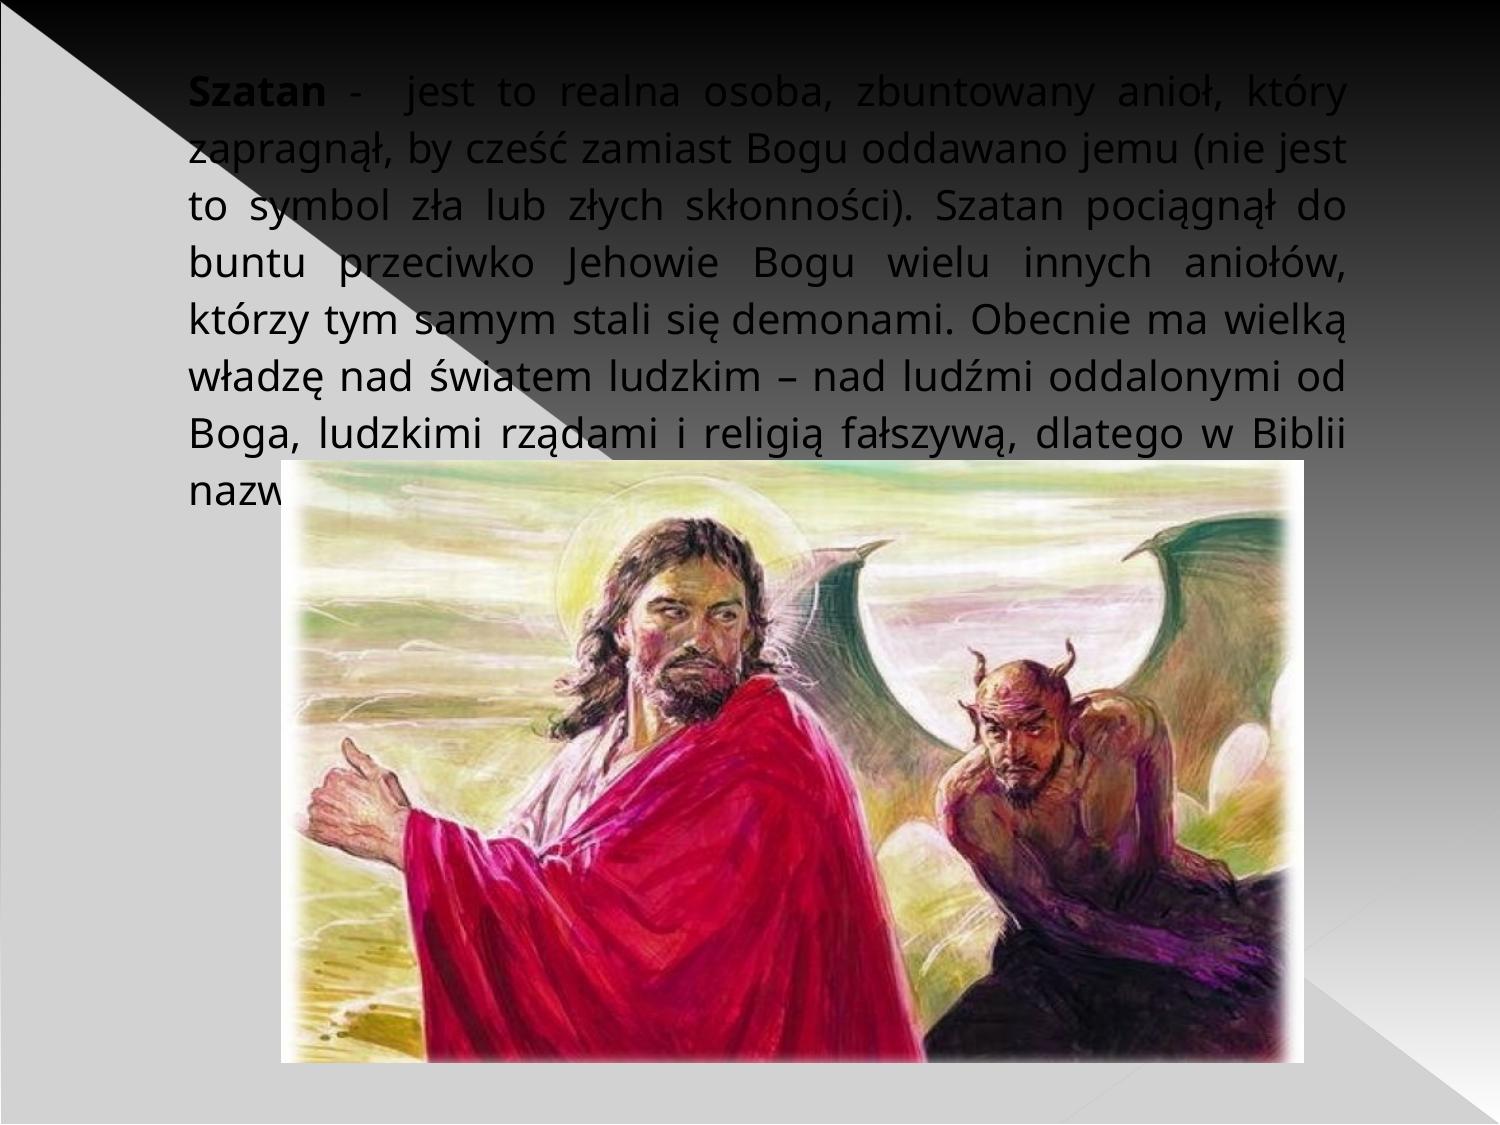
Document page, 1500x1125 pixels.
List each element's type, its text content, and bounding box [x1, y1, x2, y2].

text_box Szatan - jest to realna osoba, zbuntowany anioł, który zapragnął, by cześć zamiast Bogu oddawano jemu (nie jest to symbol zła lub złych skłonności). Szatan pociągnął do buntu przeciwko Jehowie Bogu wielu innych aniołów, którzy tym samym stali się demonami. Obecnie ma wielką władzę nad światem ludzkim – nad ludźmi oddalonymi od Boga, ludzkimi rządami i religią fałszywą, dlatego w Biblii nazwany jest „bogiem tego świata” [188, 61, 1348, 438]
picture [281, 460, 1304, 1063]
